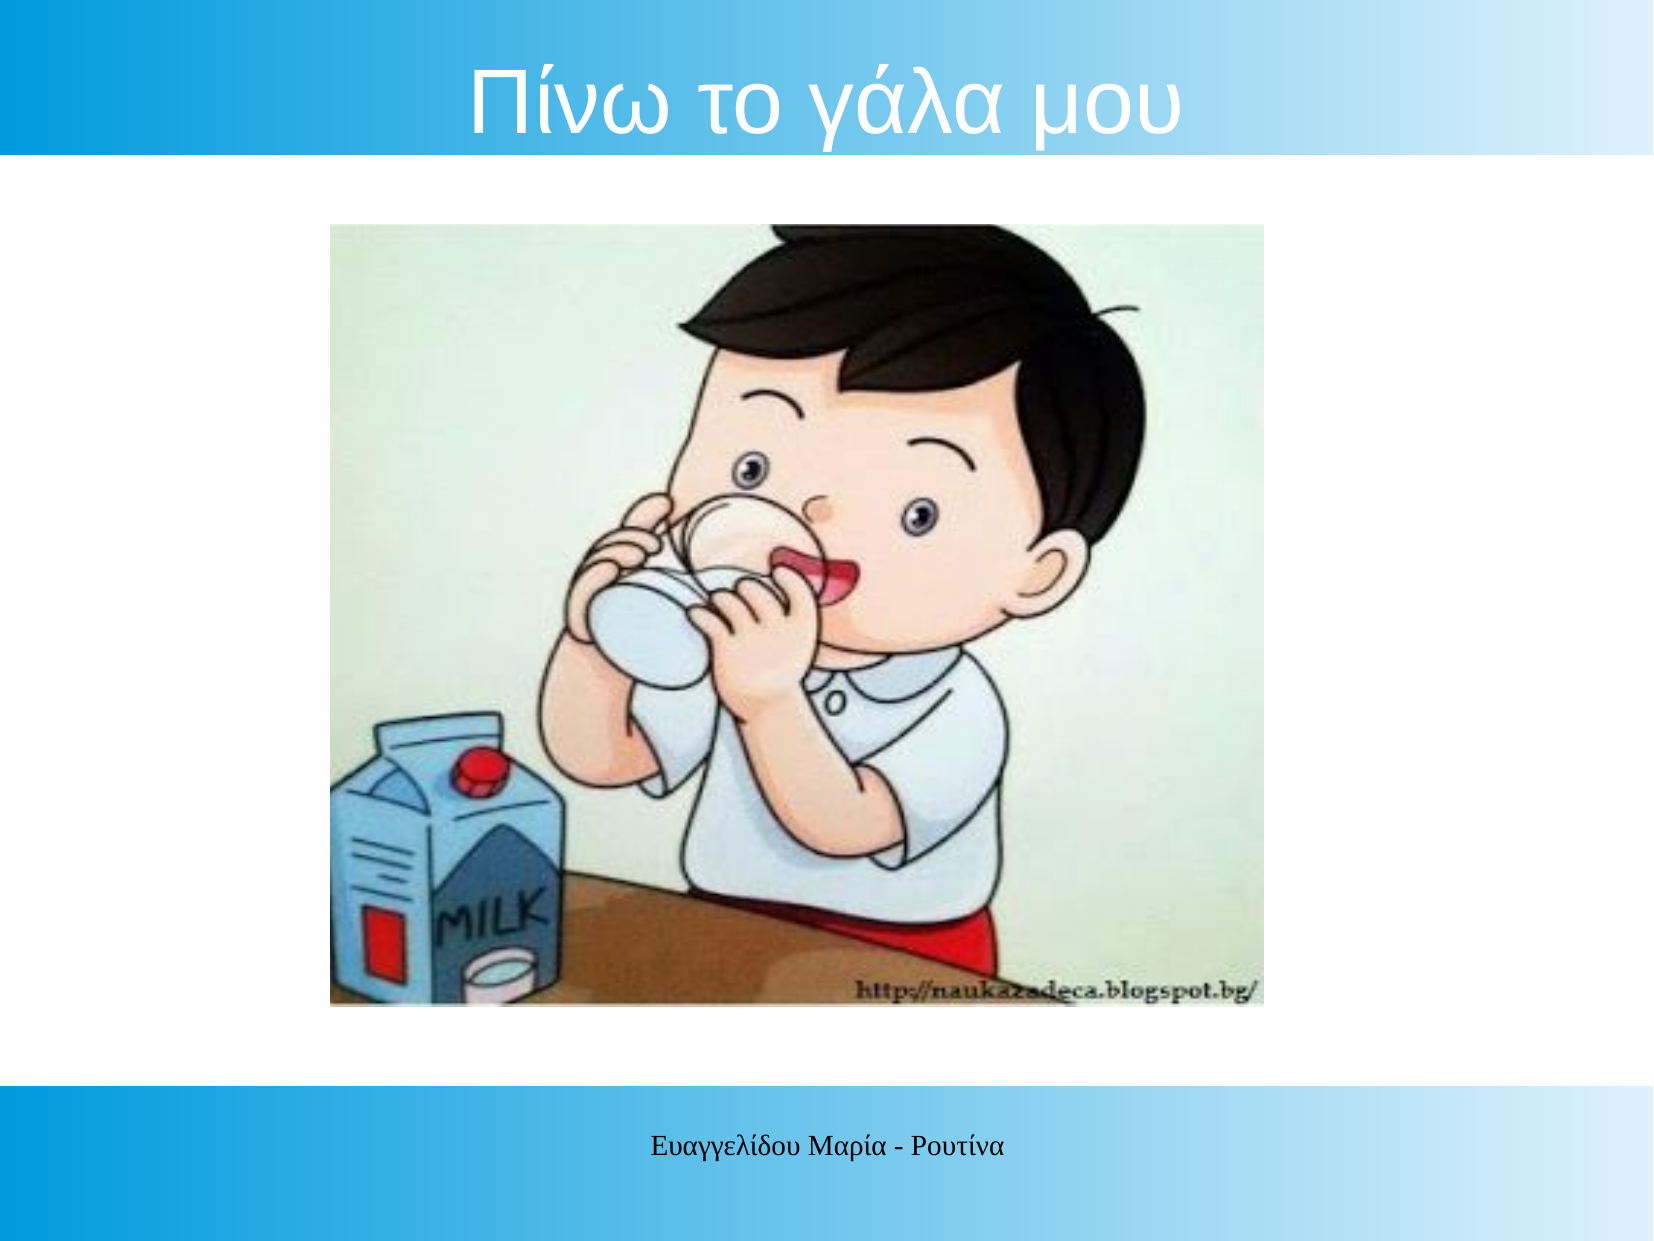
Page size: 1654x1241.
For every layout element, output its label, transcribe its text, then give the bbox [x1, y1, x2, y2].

title Πίνω το γάλα μου [82, 49, 1571, 155]
picture [330, 224, 1264, 1007]
